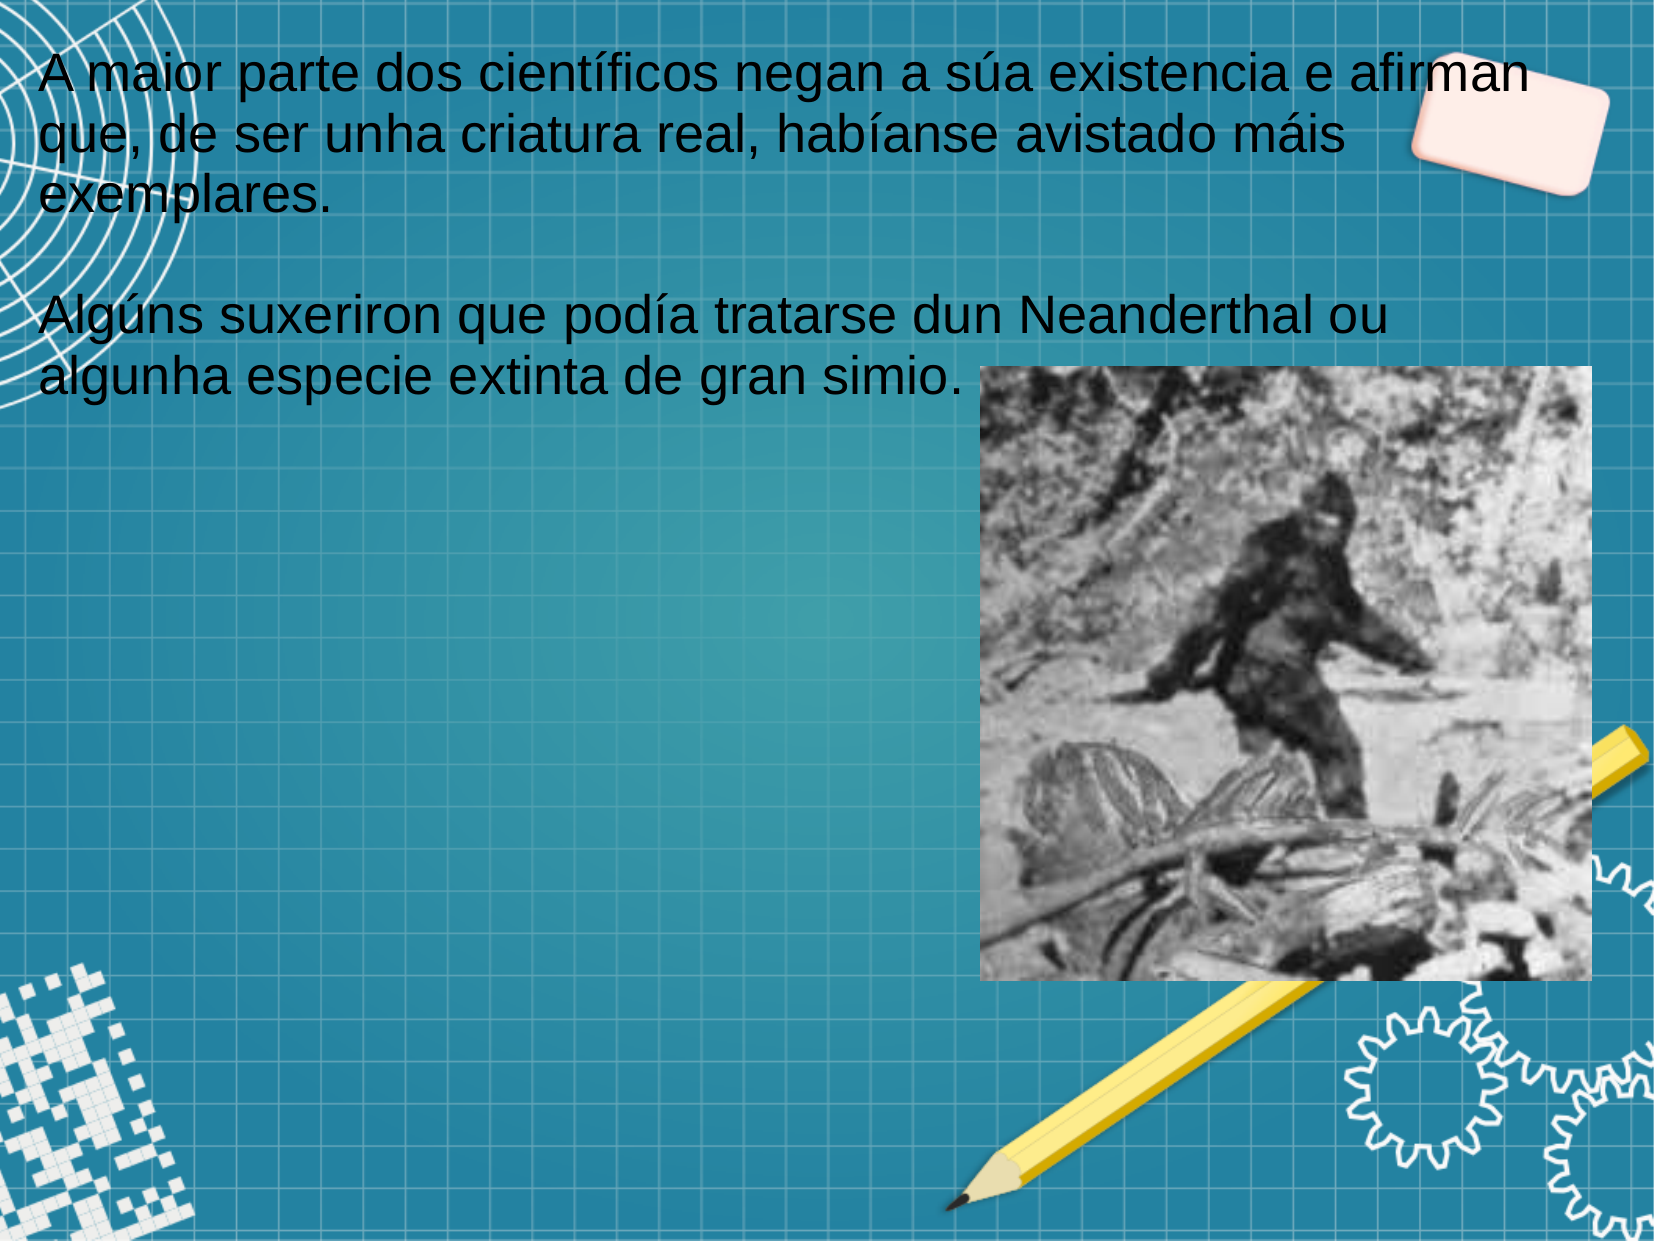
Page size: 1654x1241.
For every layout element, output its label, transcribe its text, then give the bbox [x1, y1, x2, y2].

picture [0, 0, 1654, 1241]
text_box A maior parte dos científicos negan a súa existencia e afirman que, de ser unha criatura real, habíanse avistado máis exemplares. Algúns suxeriron que podía tratarse dun Neanderthal ou algunha especie extinta de gran simio. [23, 35, 1607, 414]
